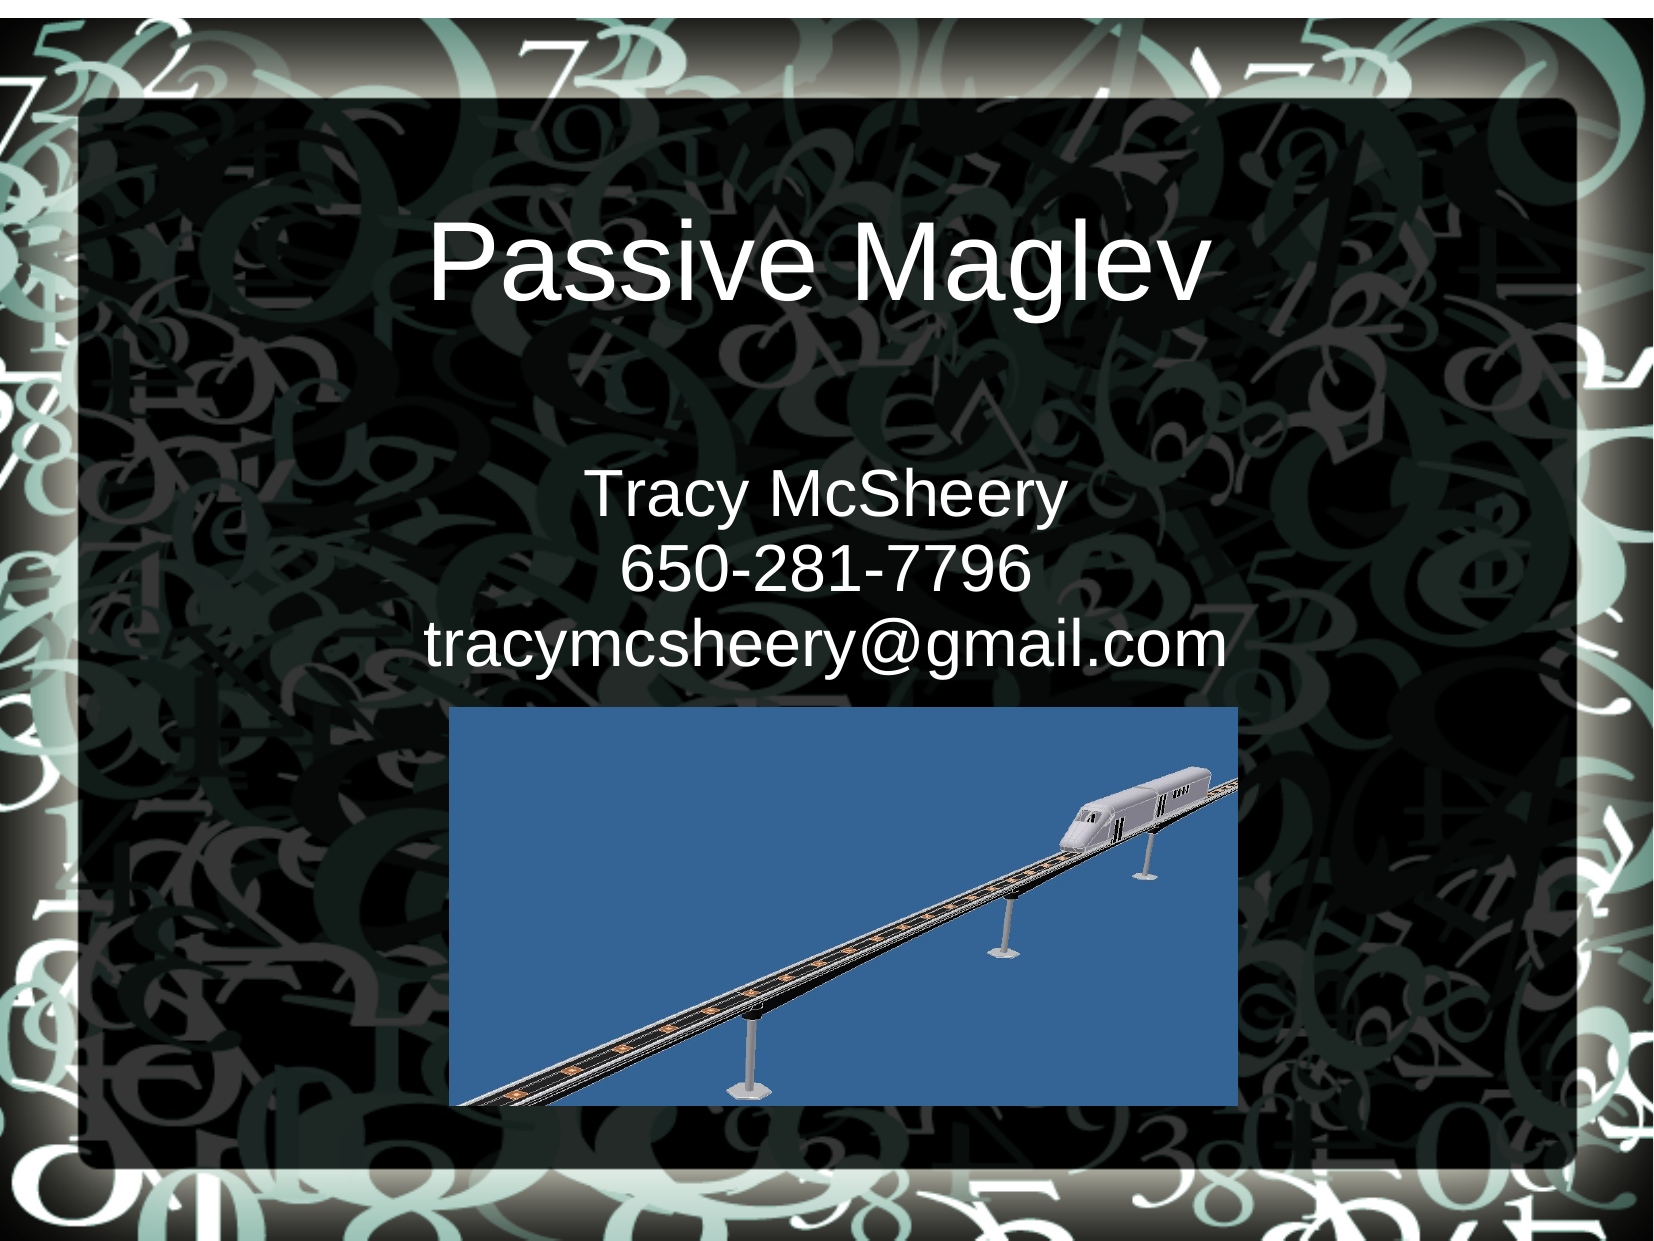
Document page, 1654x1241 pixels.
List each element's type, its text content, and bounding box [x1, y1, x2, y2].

picture [0, 18, 1654, 1241]
title Passive Maglev [75, 130, 82, 394]
subtitle Tracy McSheery 650-281-7796 tracymcsheery@gmail.com [82, 105, 1571, 1031]
